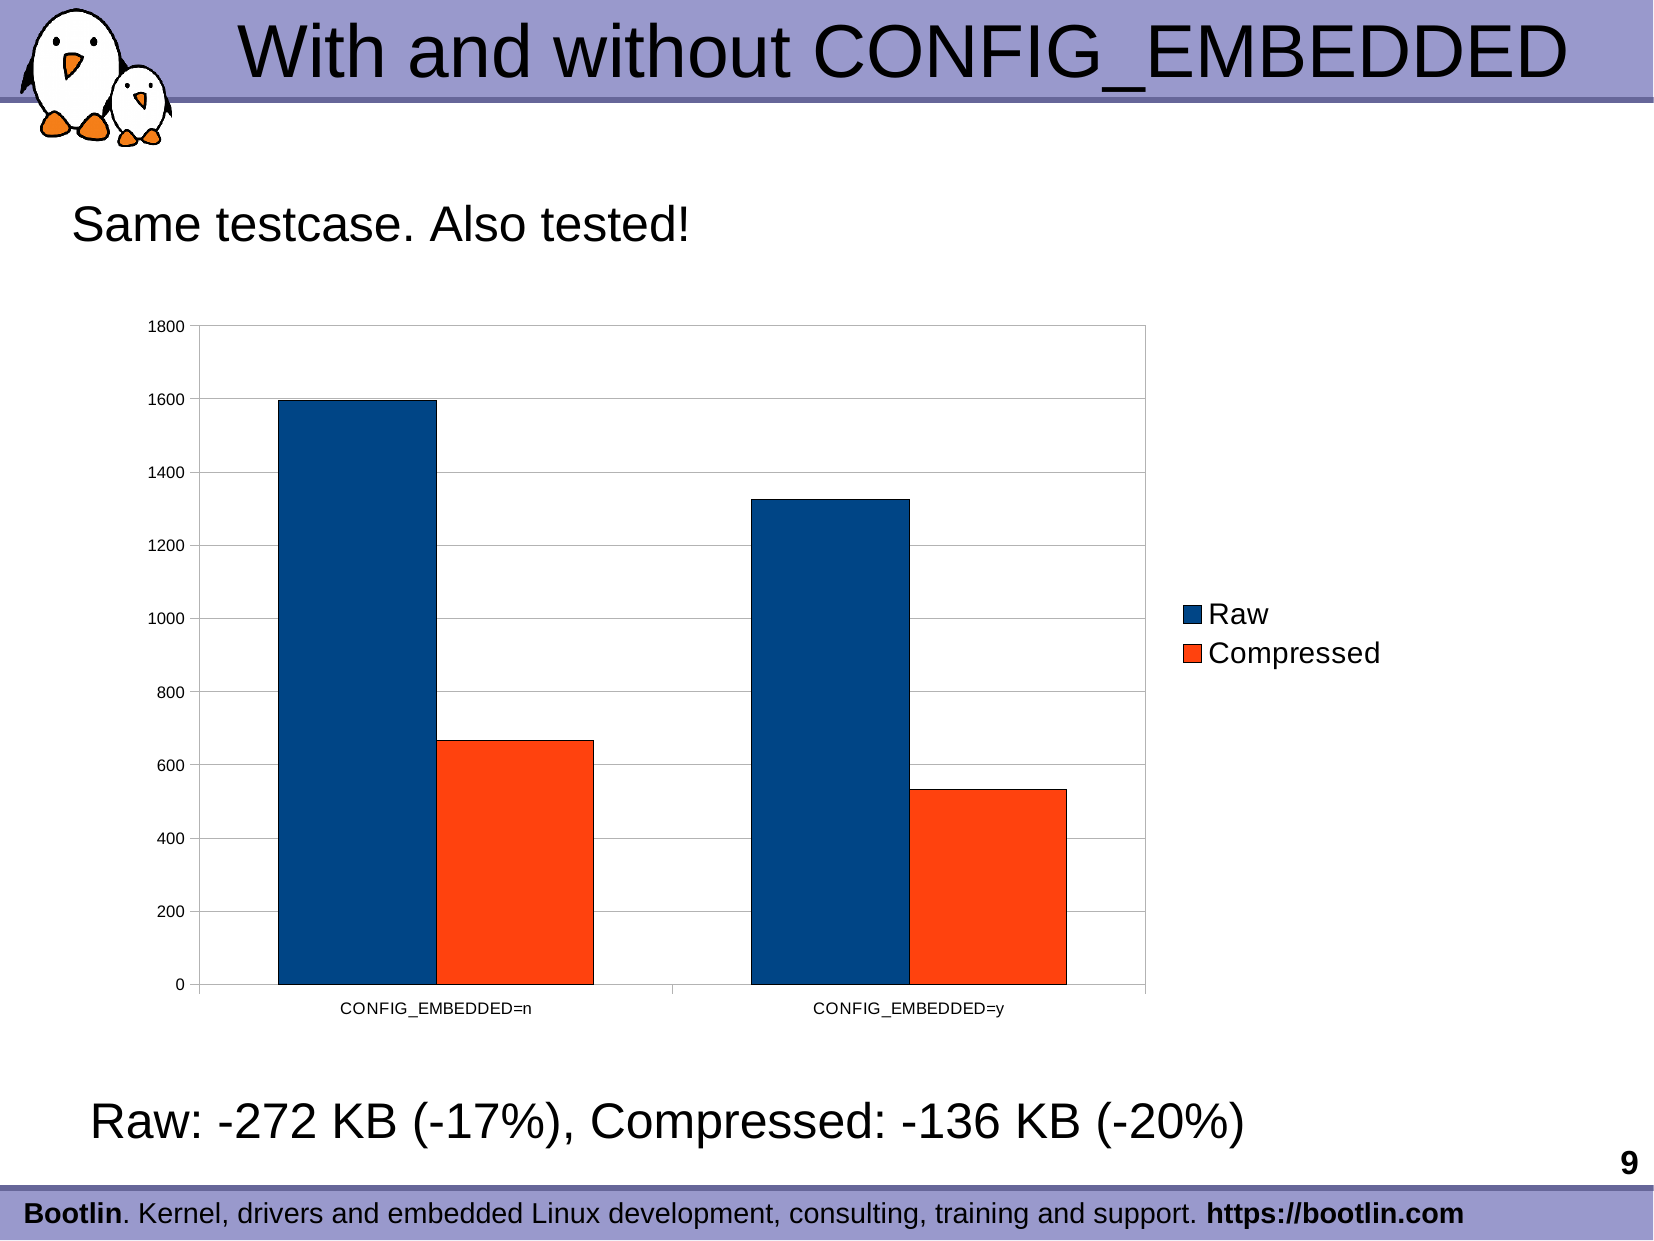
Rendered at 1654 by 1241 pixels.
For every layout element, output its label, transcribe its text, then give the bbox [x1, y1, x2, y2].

picture [20, 8, 172, 147]
list Same testcase. Also tested! [53, 196, 1577, 282]
chart [119, 303, 1532, 1046]
title With and without CONFIG_EMBEDDED [178, 5, 1631, 97]
text_box Raw: -272 KB (-17%), Compressed: -136 KB (-20%) [89, 1093, 1266, 1156]
